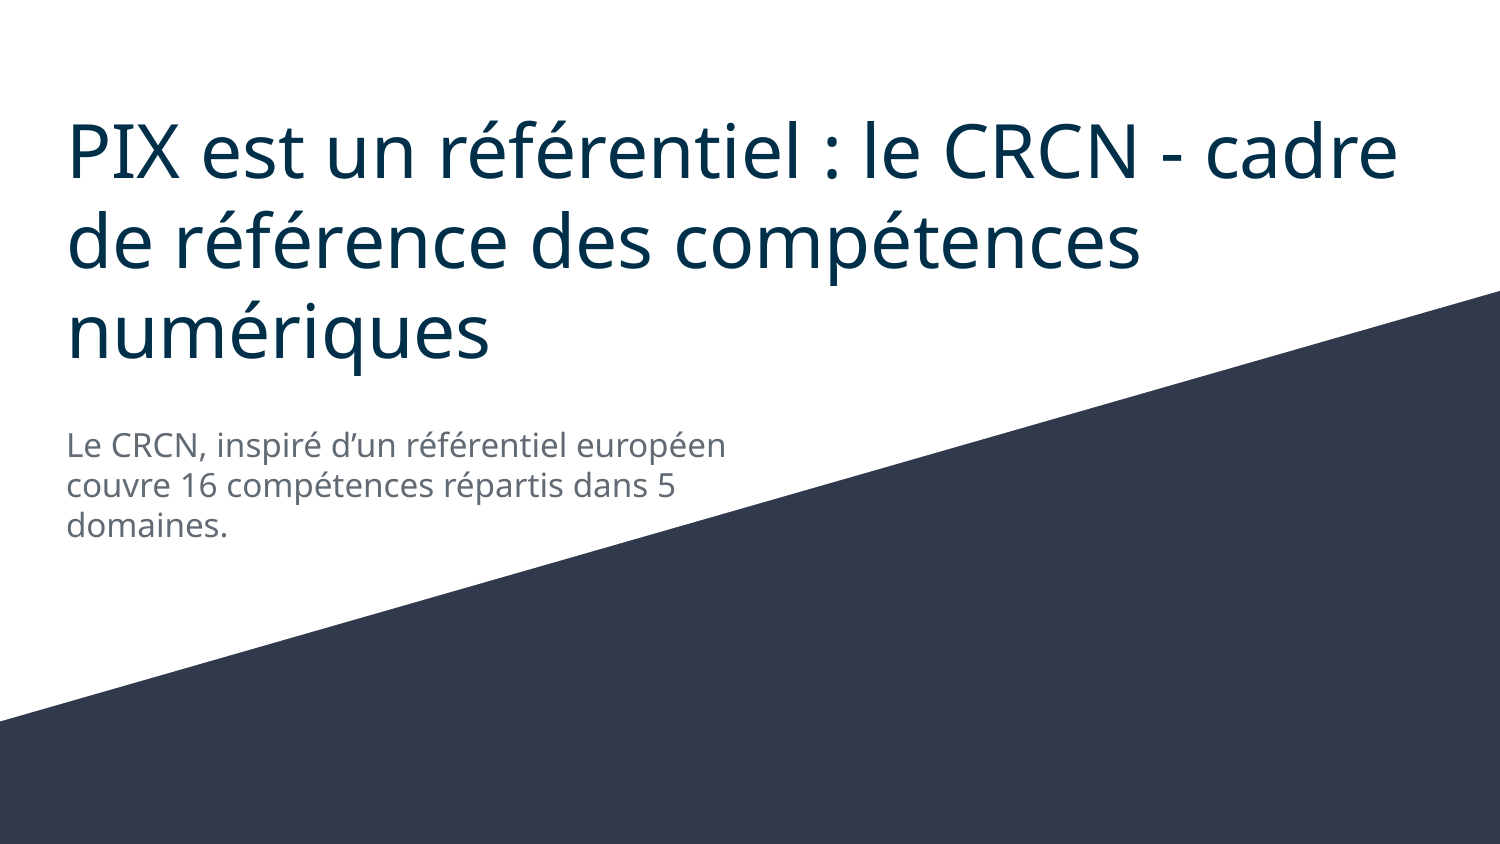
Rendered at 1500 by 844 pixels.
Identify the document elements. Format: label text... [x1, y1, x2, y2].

title PIX est un référentiel : le CRCN - cadre de référence des compétences numériques [51, 88, 1449, 299]
subtitle Le CRCN, inspiré d’un référentiel européen couvre 16 compétences répartis dans 5 domaines. [51, 409, 748, 531]
